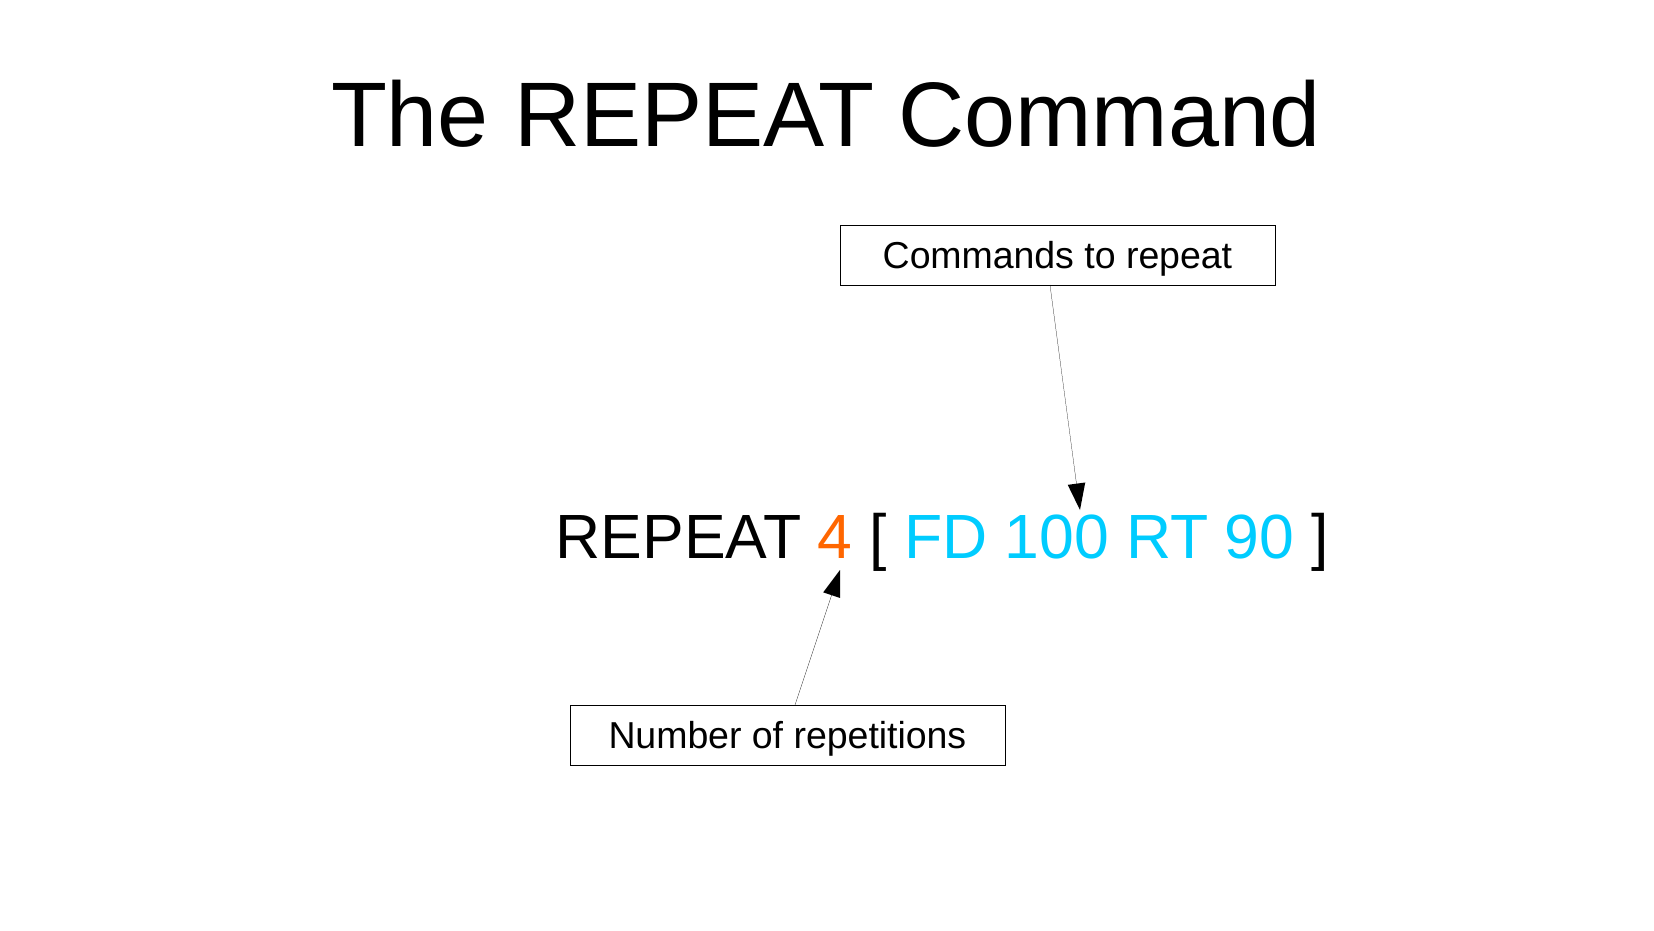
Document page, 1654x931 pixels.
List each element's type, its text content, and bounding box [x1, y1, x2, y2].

text_box Number of repetitions [570, 705, 1006, 766]
title The REPEAT Command [82, 37, 1571, 193]
text_box REPEAT 4 [ FD 100 RT 90 ] [541, 495, 1344, 580]
text_box Commands to repeat [840, 225, 1276, 286]
